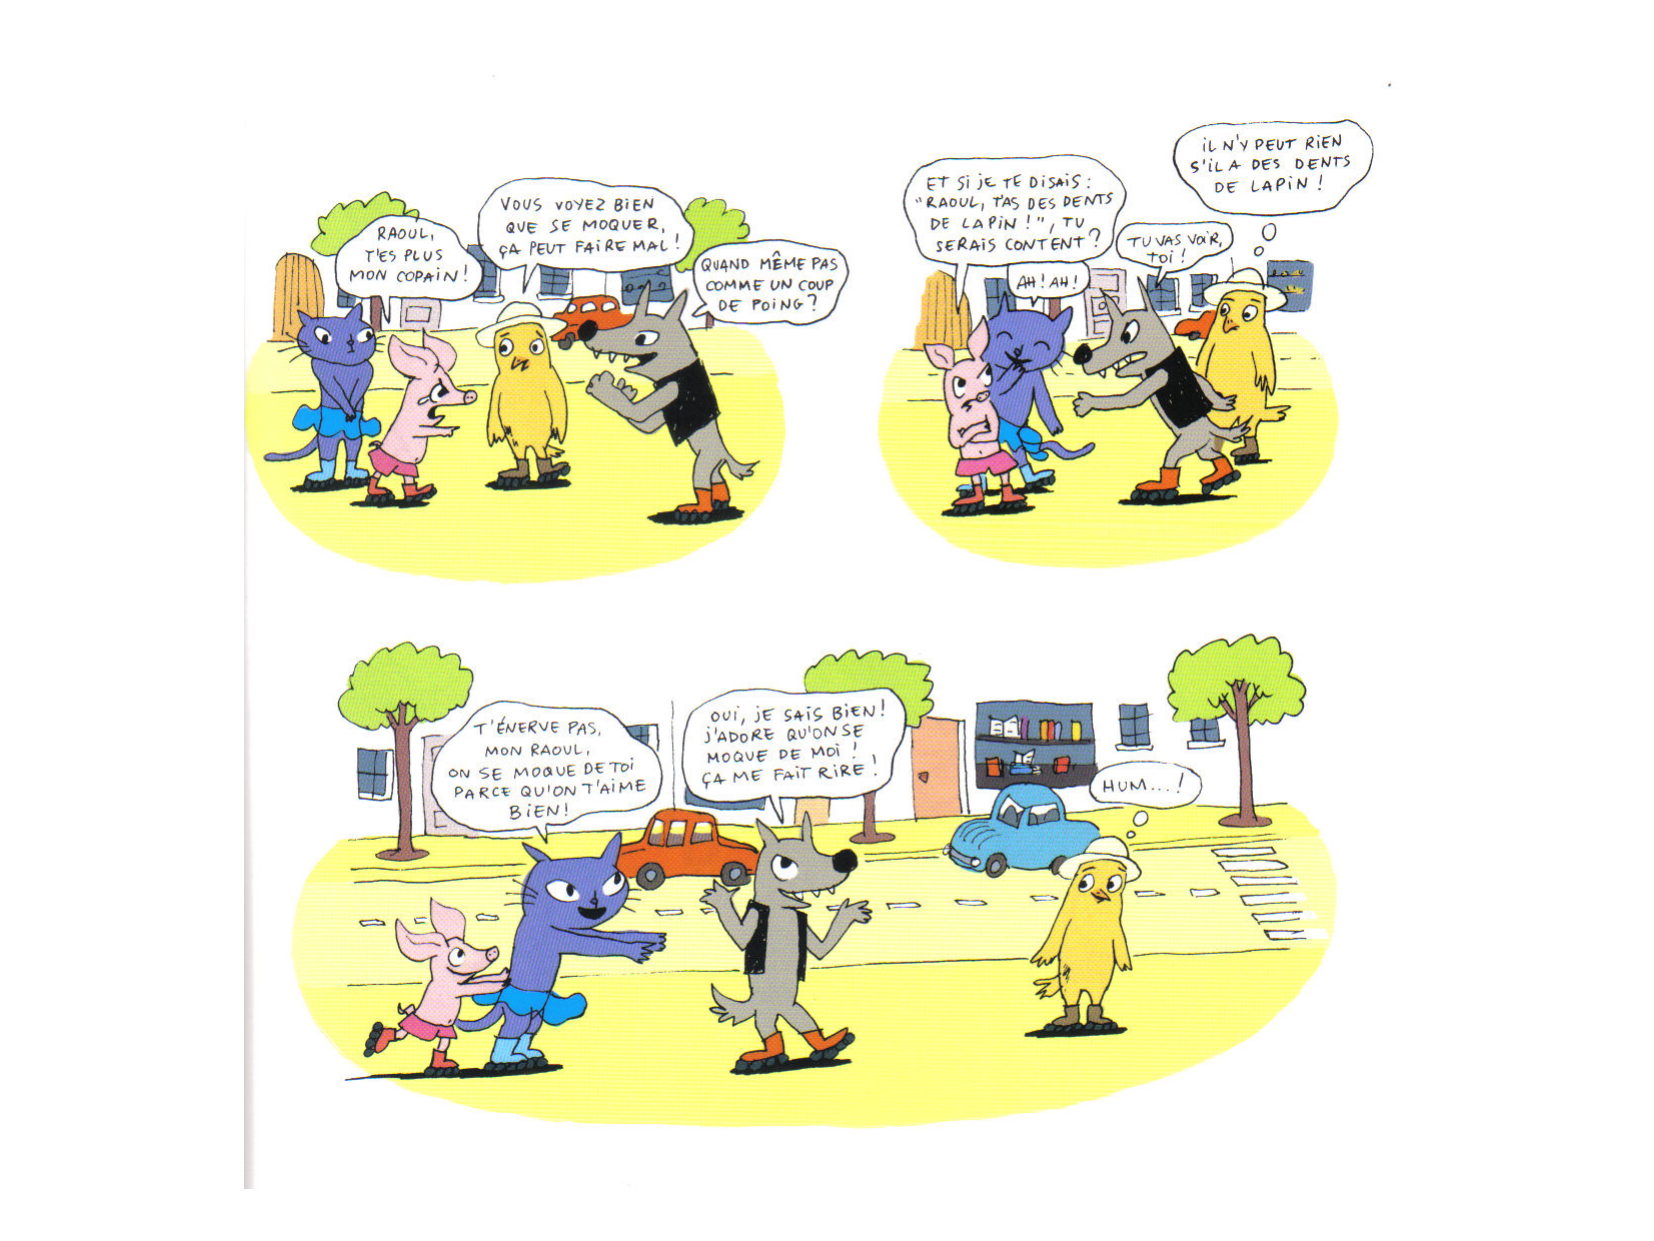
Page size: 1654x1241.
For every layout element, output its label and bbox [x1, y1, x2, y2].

picture [244, 49, 1410, 1189]
